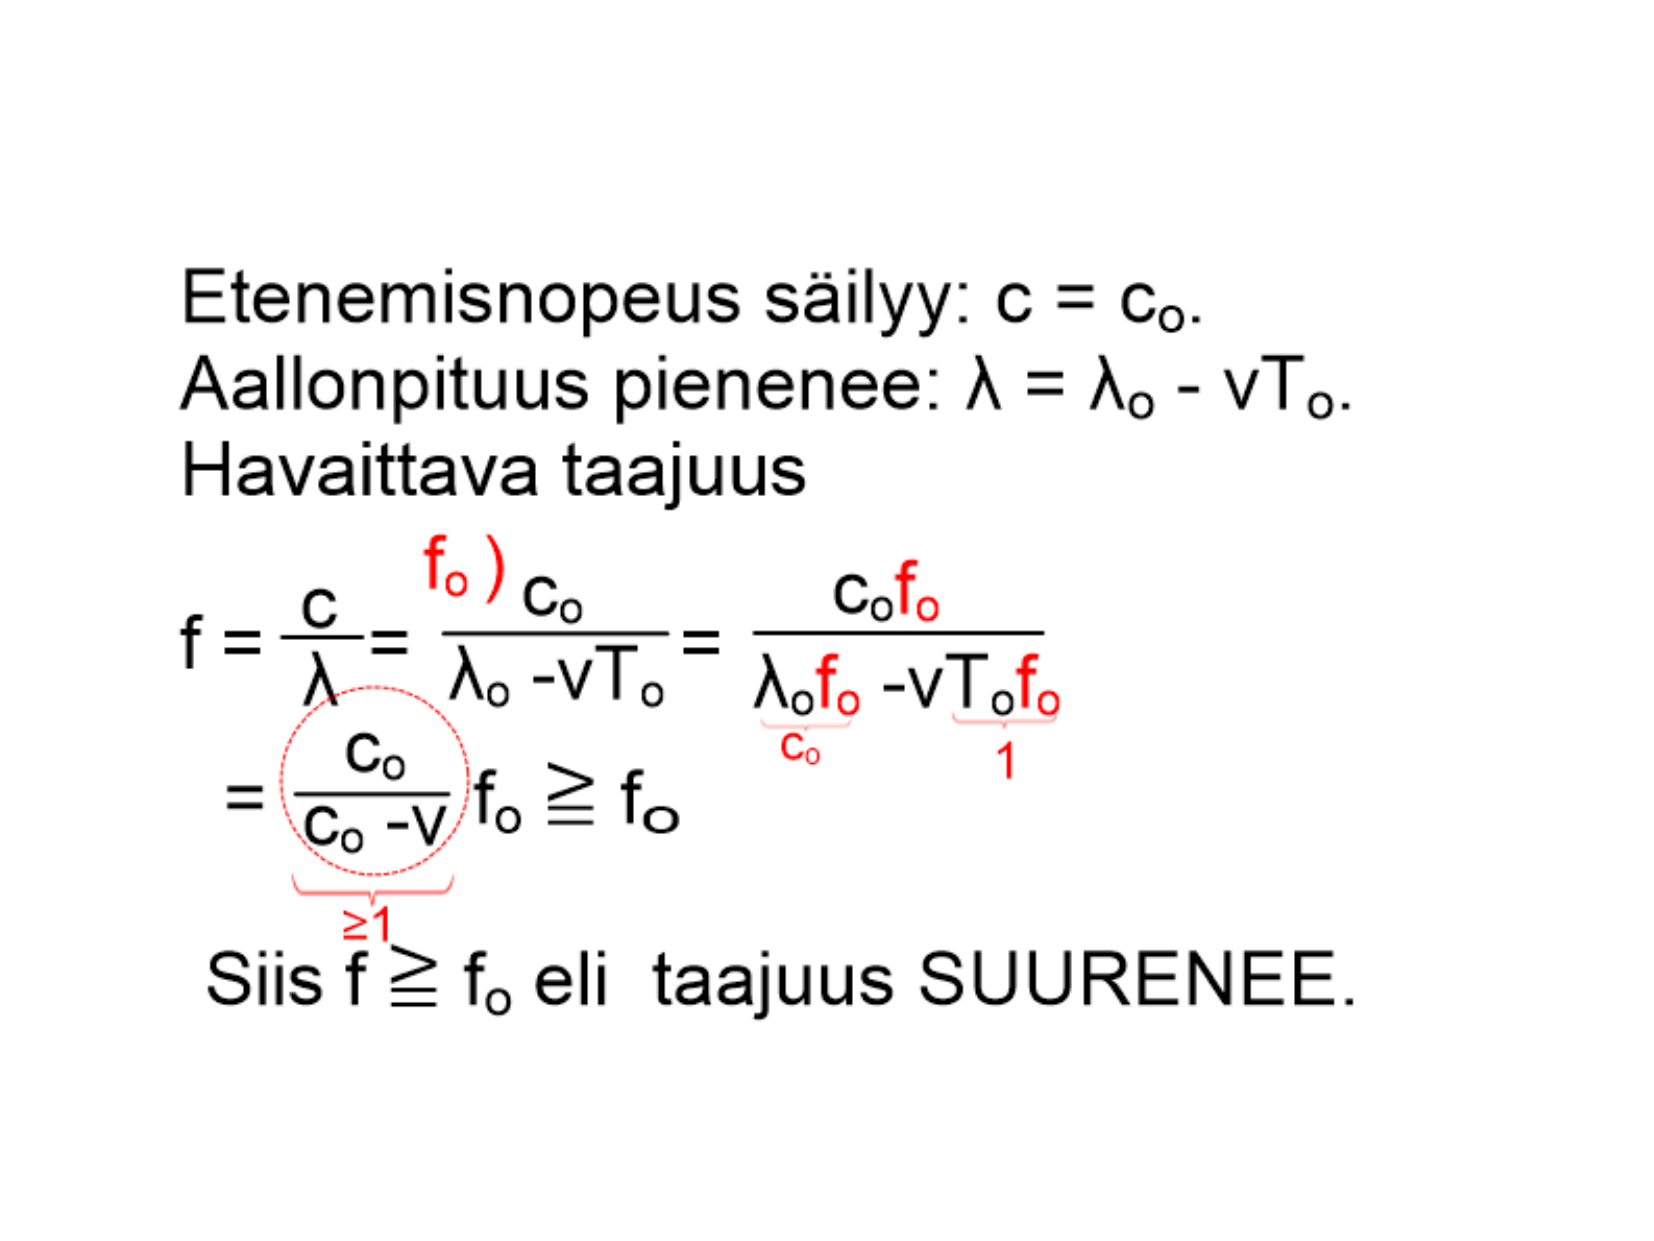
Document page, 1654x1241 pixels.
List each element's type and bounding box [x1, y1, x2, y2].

picture [121, 162, 1489, 1099]
